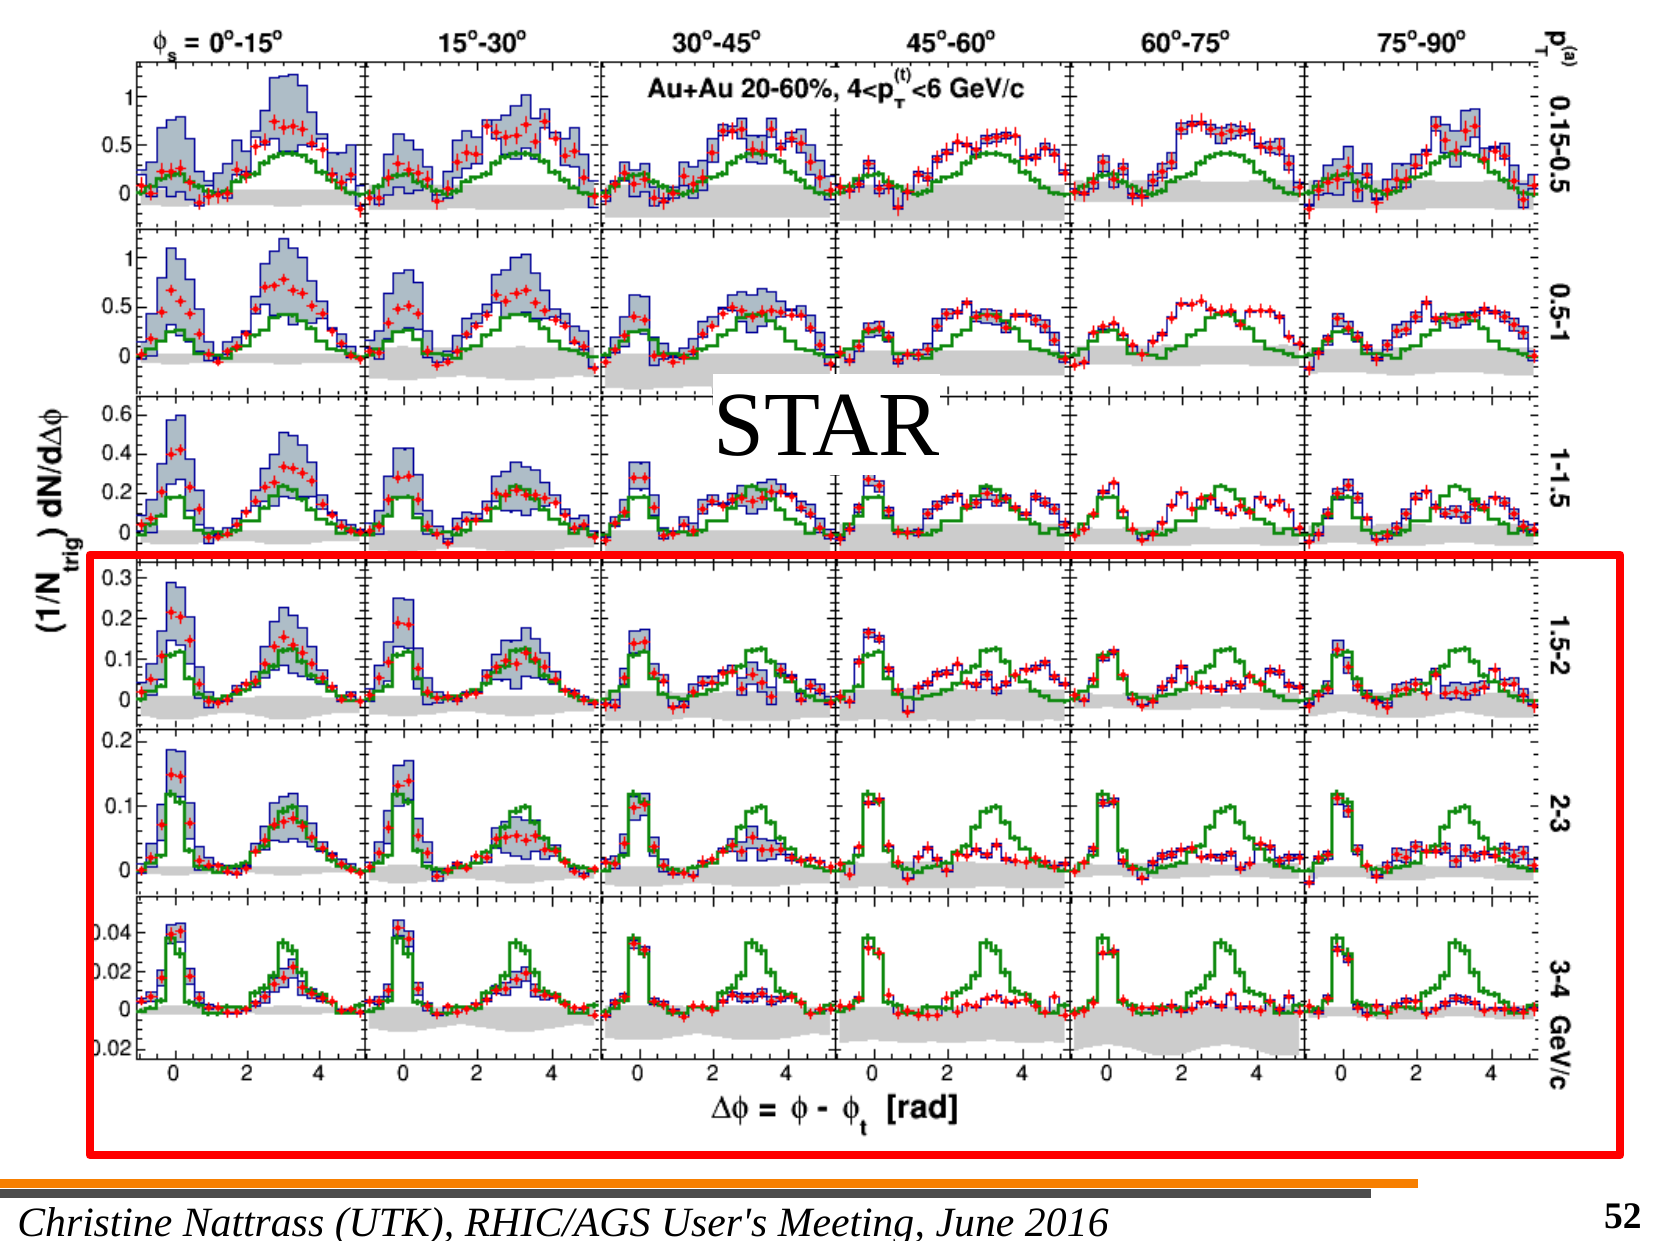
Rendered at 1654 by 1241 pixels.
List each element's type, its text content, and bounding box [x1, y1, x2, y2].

title STAR [82, 321, 1571, 529]
picture [94, 559, 1587, 1141]
picture [30, 21, 1587, 1141]
